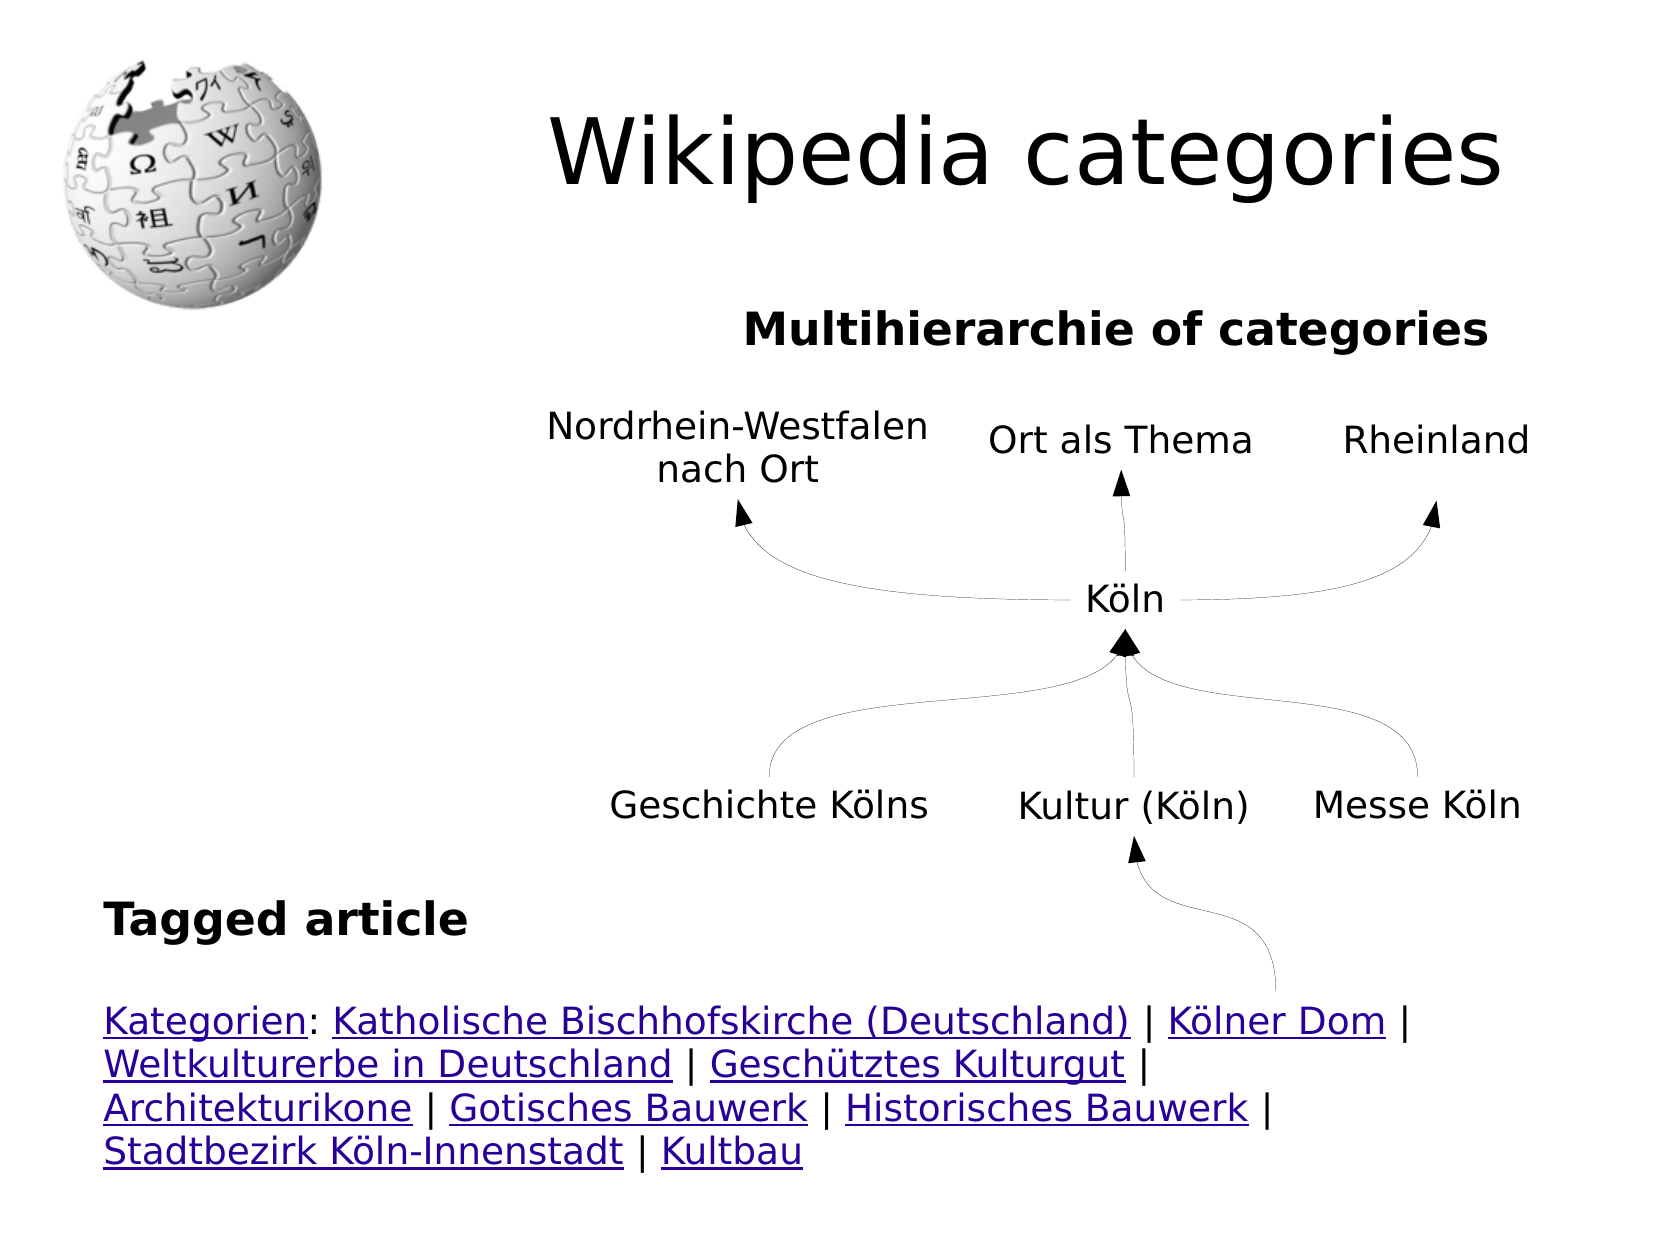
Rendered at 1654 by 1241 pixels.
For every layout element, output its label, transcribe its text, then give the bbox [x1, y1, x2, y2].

text_box Köln [1070, 570, 1181, 630]
text_box Ort als Thema [973, 411, 1270, 470]
text_box Geschichte Kölns [594, 776, 944, 836]
text_box Messe Köln [1298, 776, 1538, 836]
text_box Tagged article [88, 885, 484, 954]
text_box Kategorien: Katholische Bischhofskirche (Deutschland) | Kölner Dom | Weltkulturerbe in Deutschland | Geschütztes Kulturgut | Architekturikone | Gotisches Bauwerk | Historisches Bauwerk | Stadtbezirk Köln-Innenstadt | Kultbau [88, 992, 1447, 1182]
text_box Kultur (Köln) [1002, 777, 1266, 836]
title Wikipedia categories [82, 56, 1506, 250]
text_box Nordrhein-Westfalen nach Ort [531, 397, 944, 500]
text_box Rheinland [1327, 411, 1546, 501]
picture [61, 58, 325, 323]
text_box Multihierarchie of categories [728, 295, 1505, 364]
